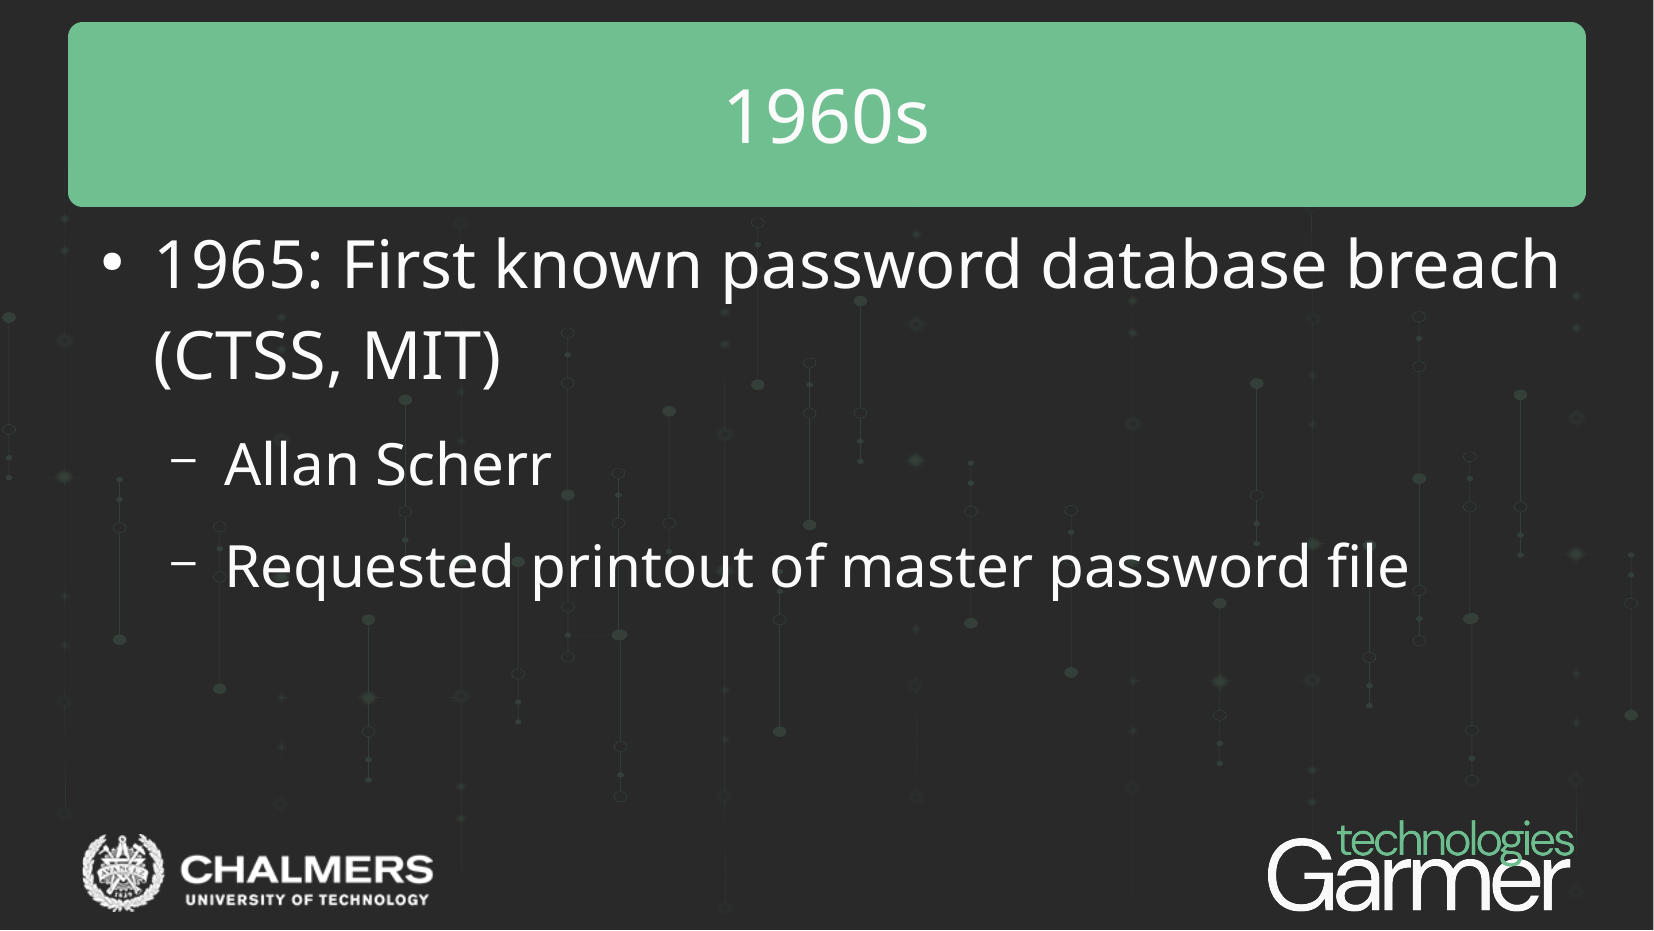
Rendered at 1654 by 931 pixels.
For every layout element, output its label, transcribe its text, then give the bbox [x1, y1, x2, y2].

title 1960s [82, 37, 1571, 193]
picture [1246, 807, 1607, 912]
list 1965: First known password database breach (CTSS, MIT) Allan Scherr Requested printout of master password file [82, 217, 1571, 758]
picture [82, 834, 443, 912]
